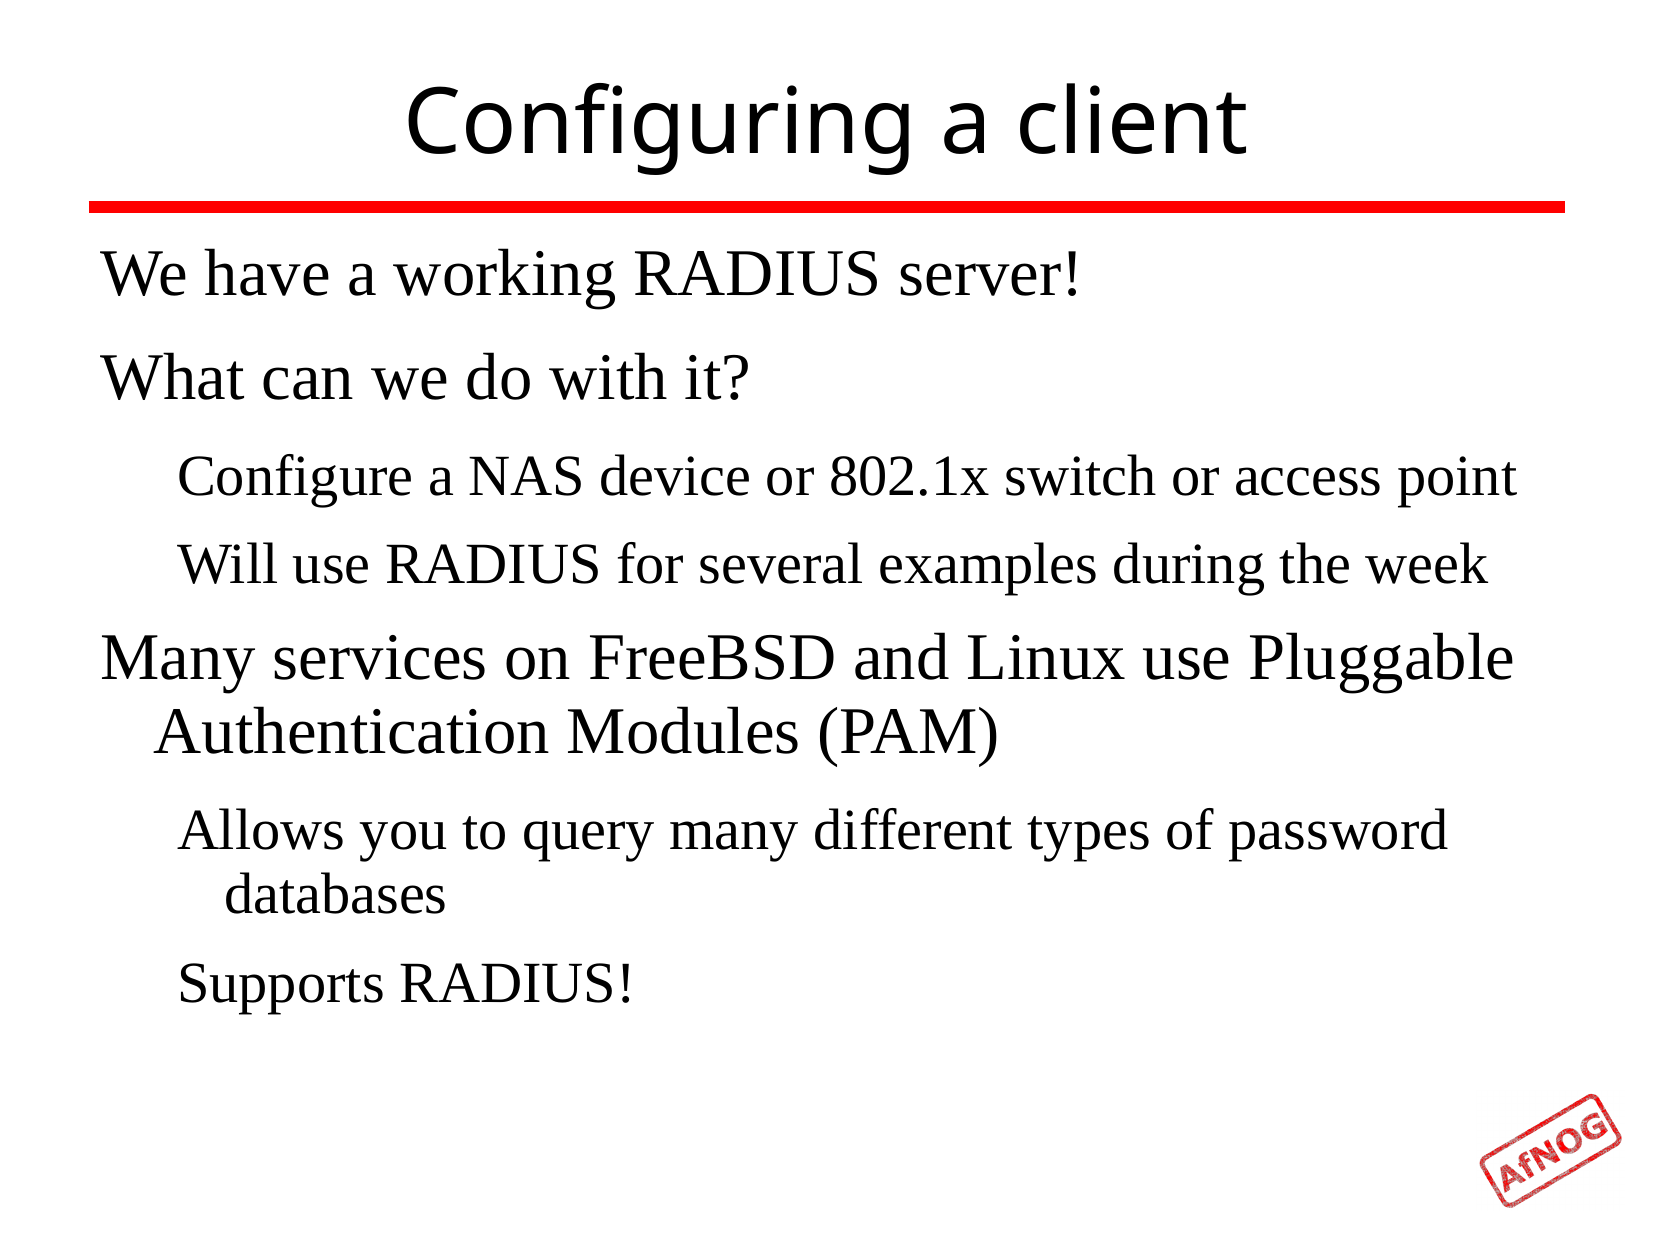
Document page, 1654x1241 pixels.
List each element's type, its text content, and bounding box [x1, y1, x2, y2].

title Configuring a client [88, 29, 1565, 207]
picture [1476, 1090, 1625, 1211]
list We have a working RADIUS server! What can we do with it? Configure a NAS device or 802.1x switch or access point Will use RADIUS for several examples during the week Many services on FreeBSD and Linux use Pluggable Authentication Modules (PAM) Allows you to query many different types of password databases Supports RADIUS! [82, 236, 1571, 1015]
